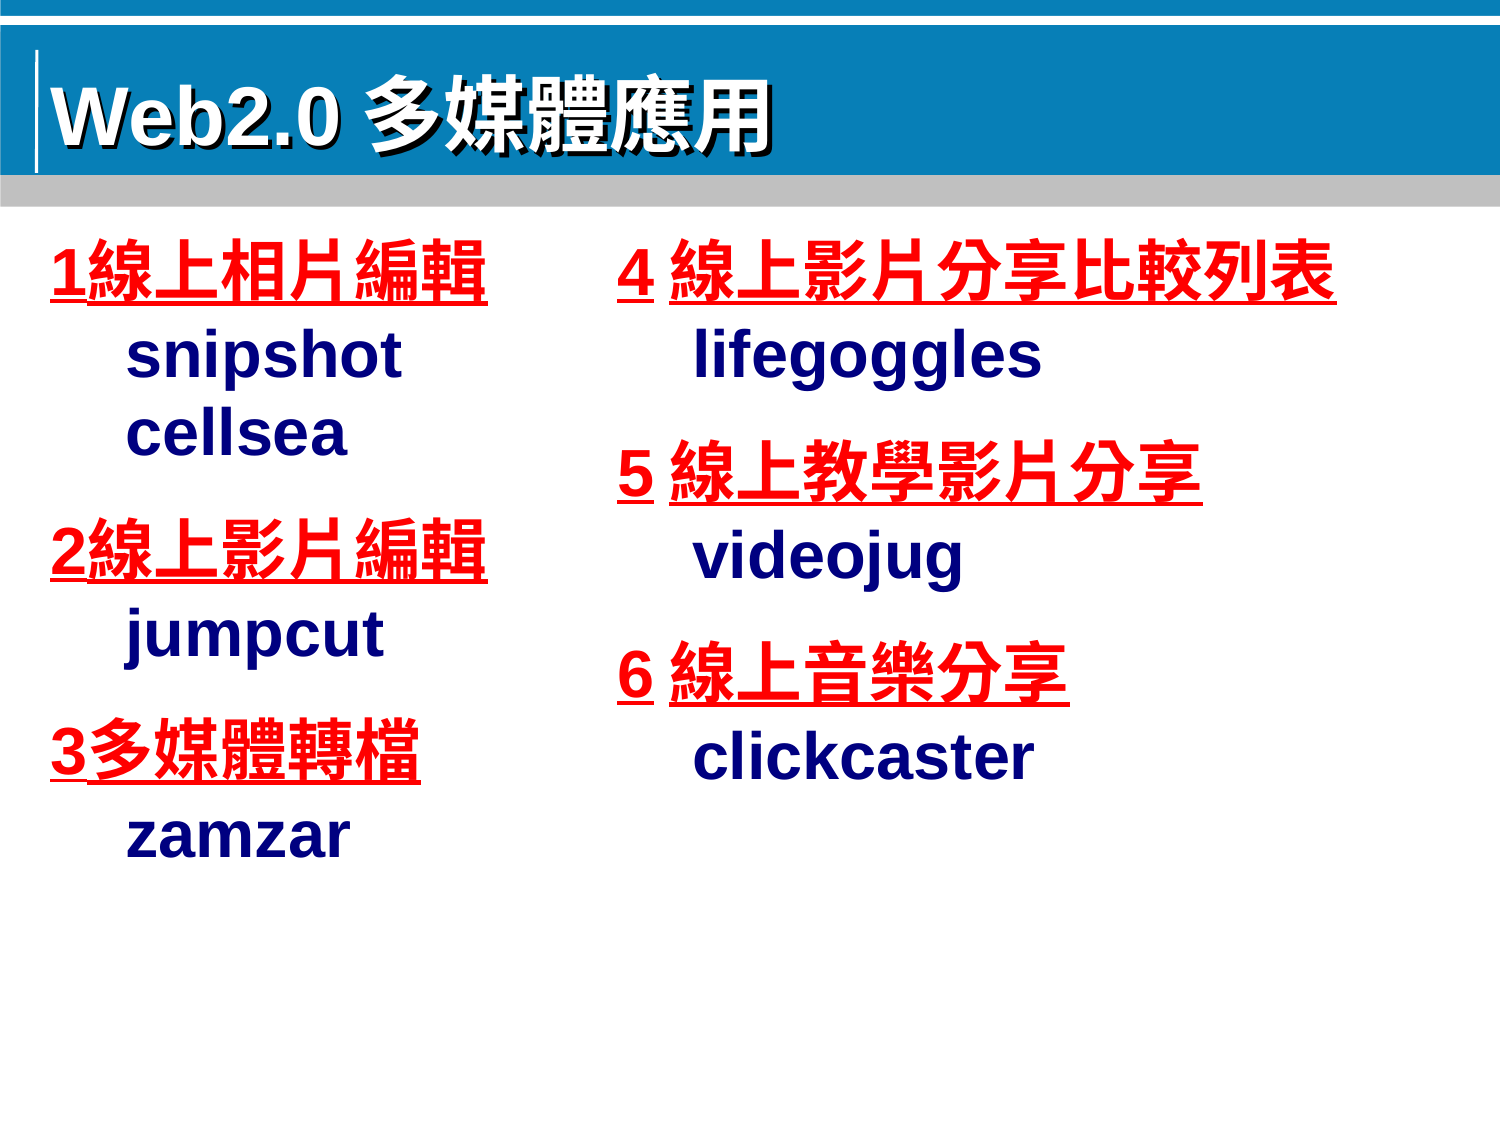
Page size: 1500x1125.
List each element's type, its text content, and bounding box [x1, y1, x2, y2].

title Web2.0多媒體應用 [50, 62, 1477, 163]
list 4線上影片分享比較列表 lifegoggles 5線上教學影片分享 videojug 6線上音樂分享 clickcaster [617, 223, 1447, 1063]
list 1線上相片編輯 snipshot cellsea 2線上影片編輯 jumpcut 3多媒體轉檔 zamzar [50, 223, 1450, 1064]
